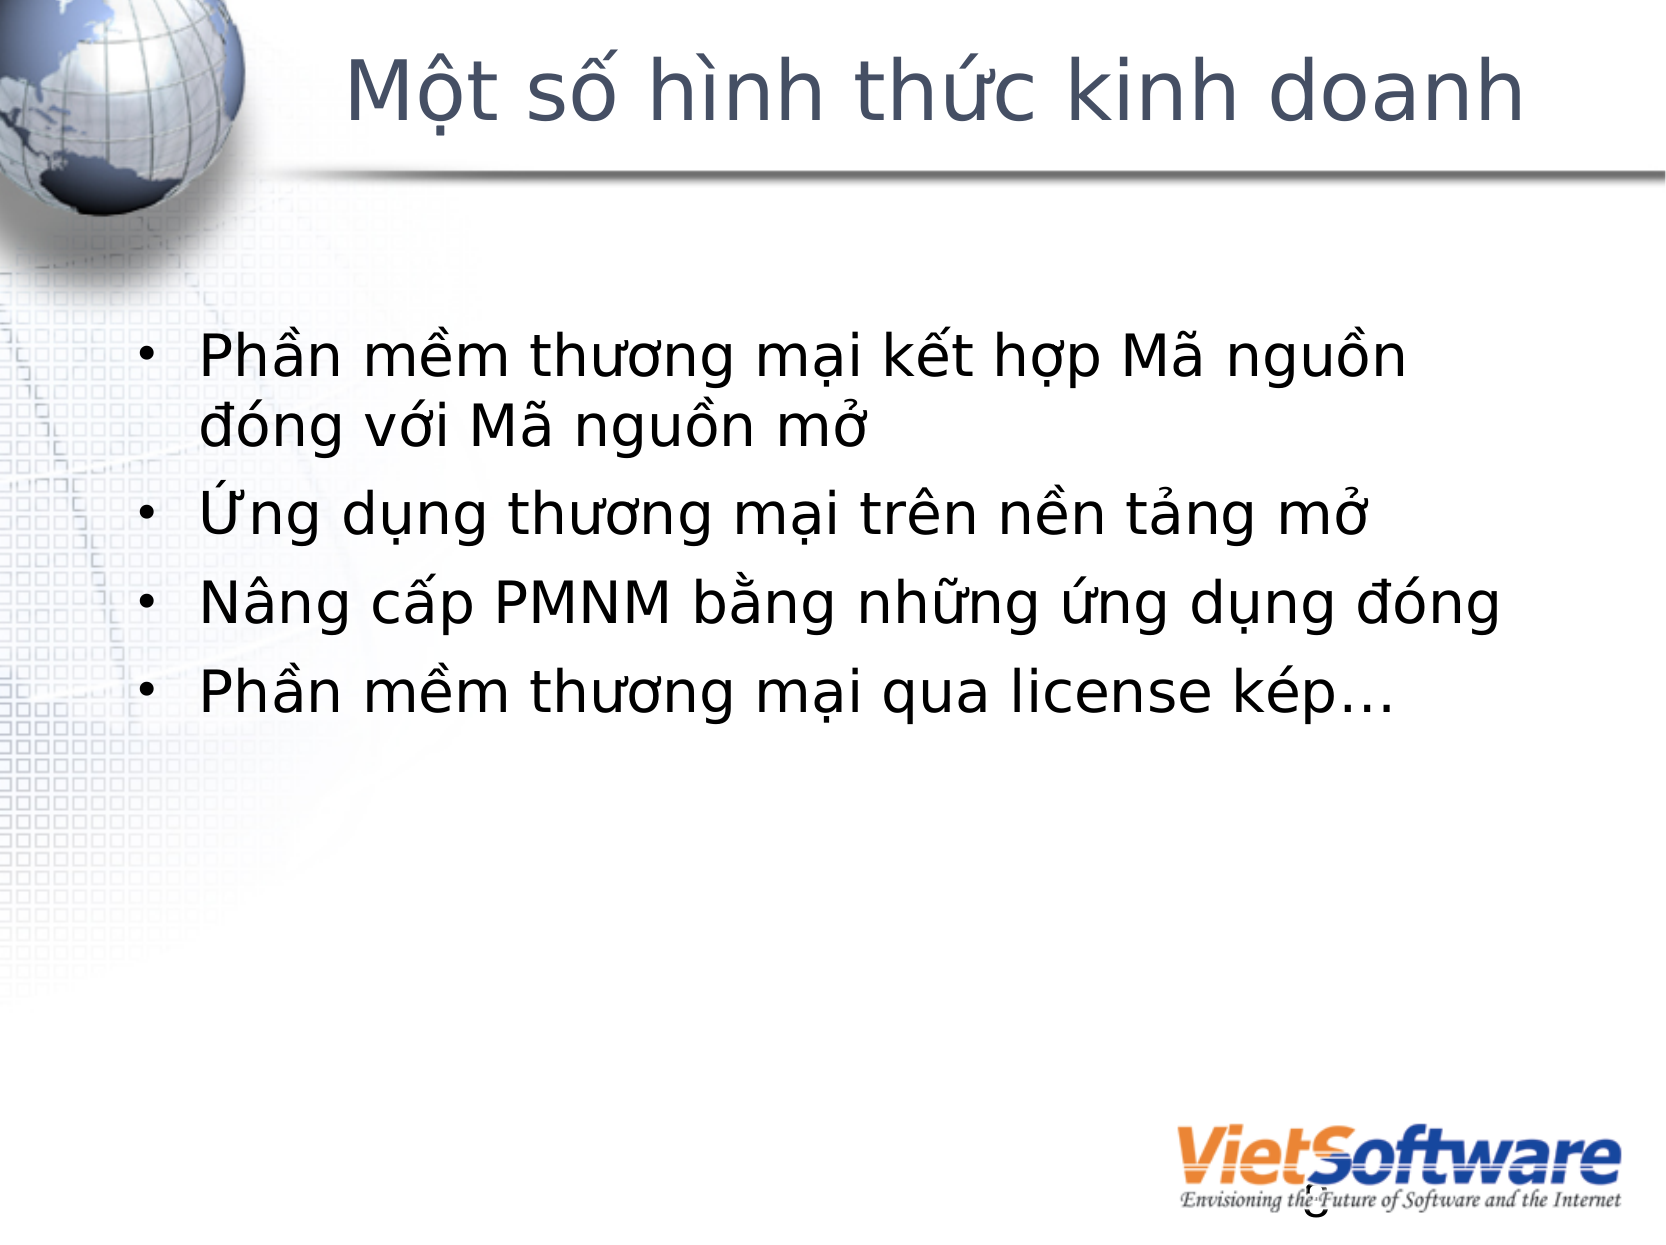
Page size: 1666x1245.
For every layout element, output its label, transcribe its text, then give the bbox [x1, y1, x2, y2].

list Phần mềm thương mại kết hợp Mã nguồn đóng với Mã nguồn mở Ứng dụng thương mại trên nền tảng mở Nâng cấp PMNM bằng những ứng dụng đóng Phần mềm thương mại qua license kép… [120, 310, 1546, 1107]
title Một số hình thức kinh doanh [295, 12, 1578, 163]
picture [0, 0, 1666, 1245]
